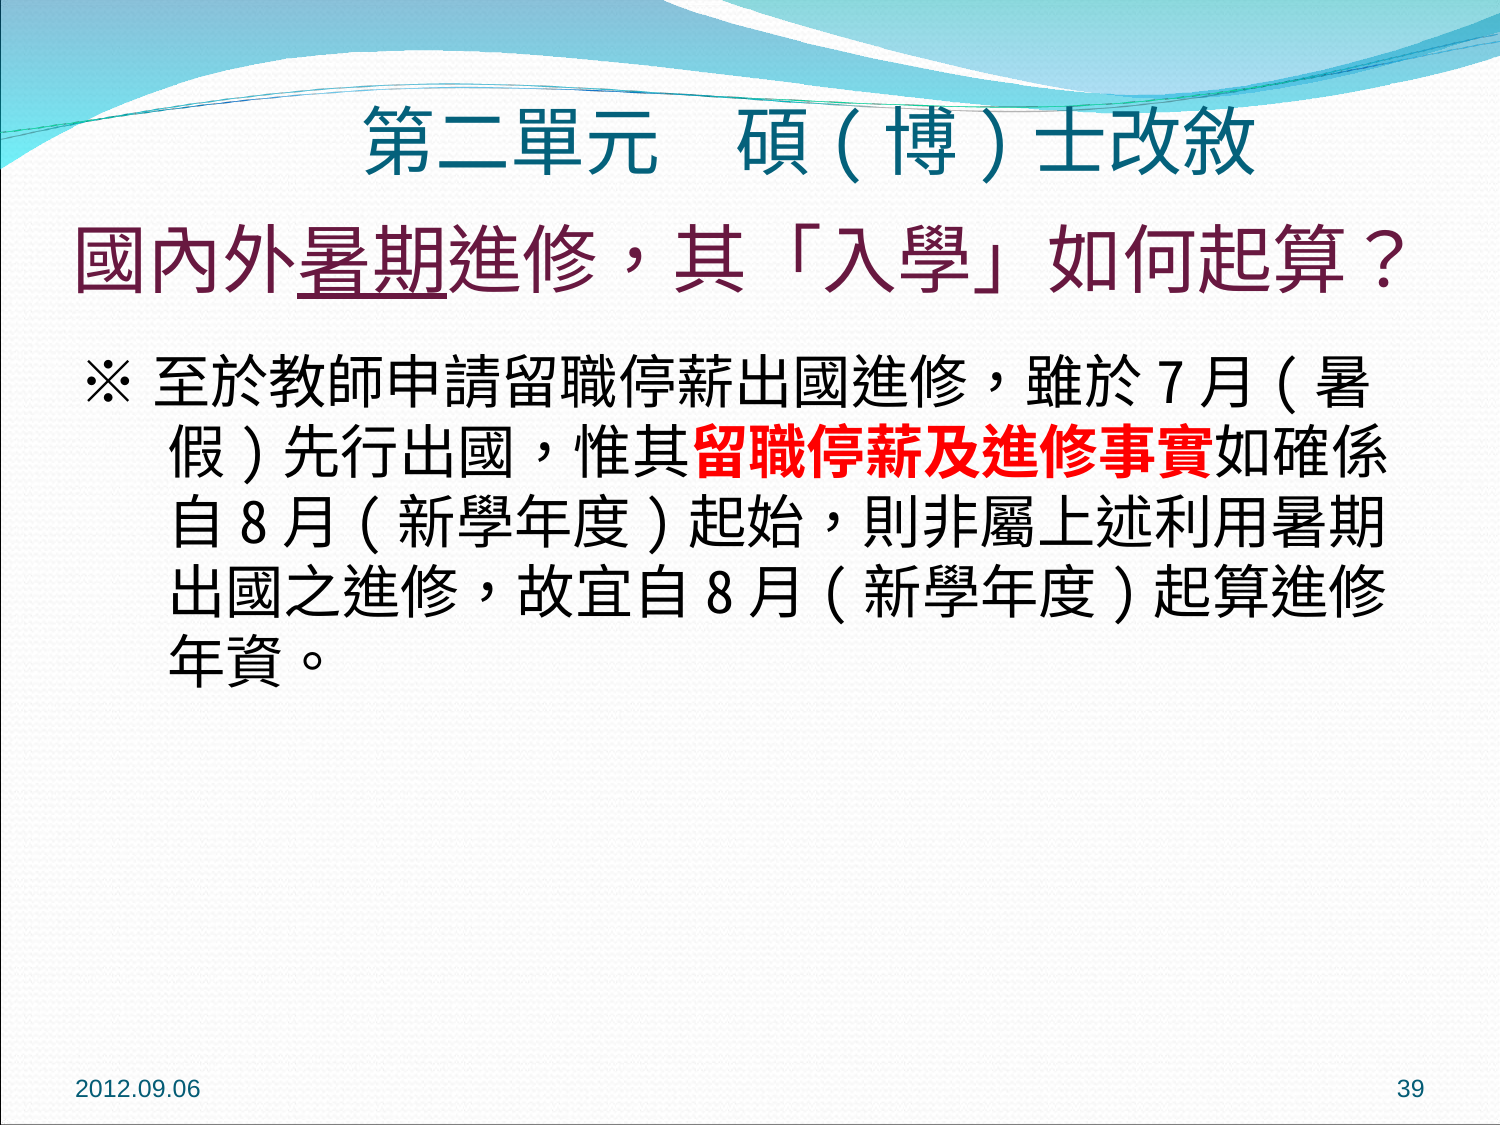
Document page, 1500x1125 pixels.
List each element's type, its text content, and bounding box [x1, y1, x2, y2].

text_box 2012.09.06 [74, 1042, 426, 1103]
text_box 第二單元 碩(博)士改敘 [171, 34, 1447, 185]
title 國內外暑期進修，其「入學」如何起算？ [41, 148, 1459, 303]
list ※至於教師申請留職停薪出國進修，雖於7月(暑假)先行出國，惟其留職停薪及進修事實如確係自8月(新學年度)起始，則非屬上述利用暑期出國之進修，故宜自8月(新學年度)起算進修年資。 [64, 338, 1436, 1035]
picture [0, 0, 1500, 1125]
text_box <number> [1299, 1042, 1426, 1103]
